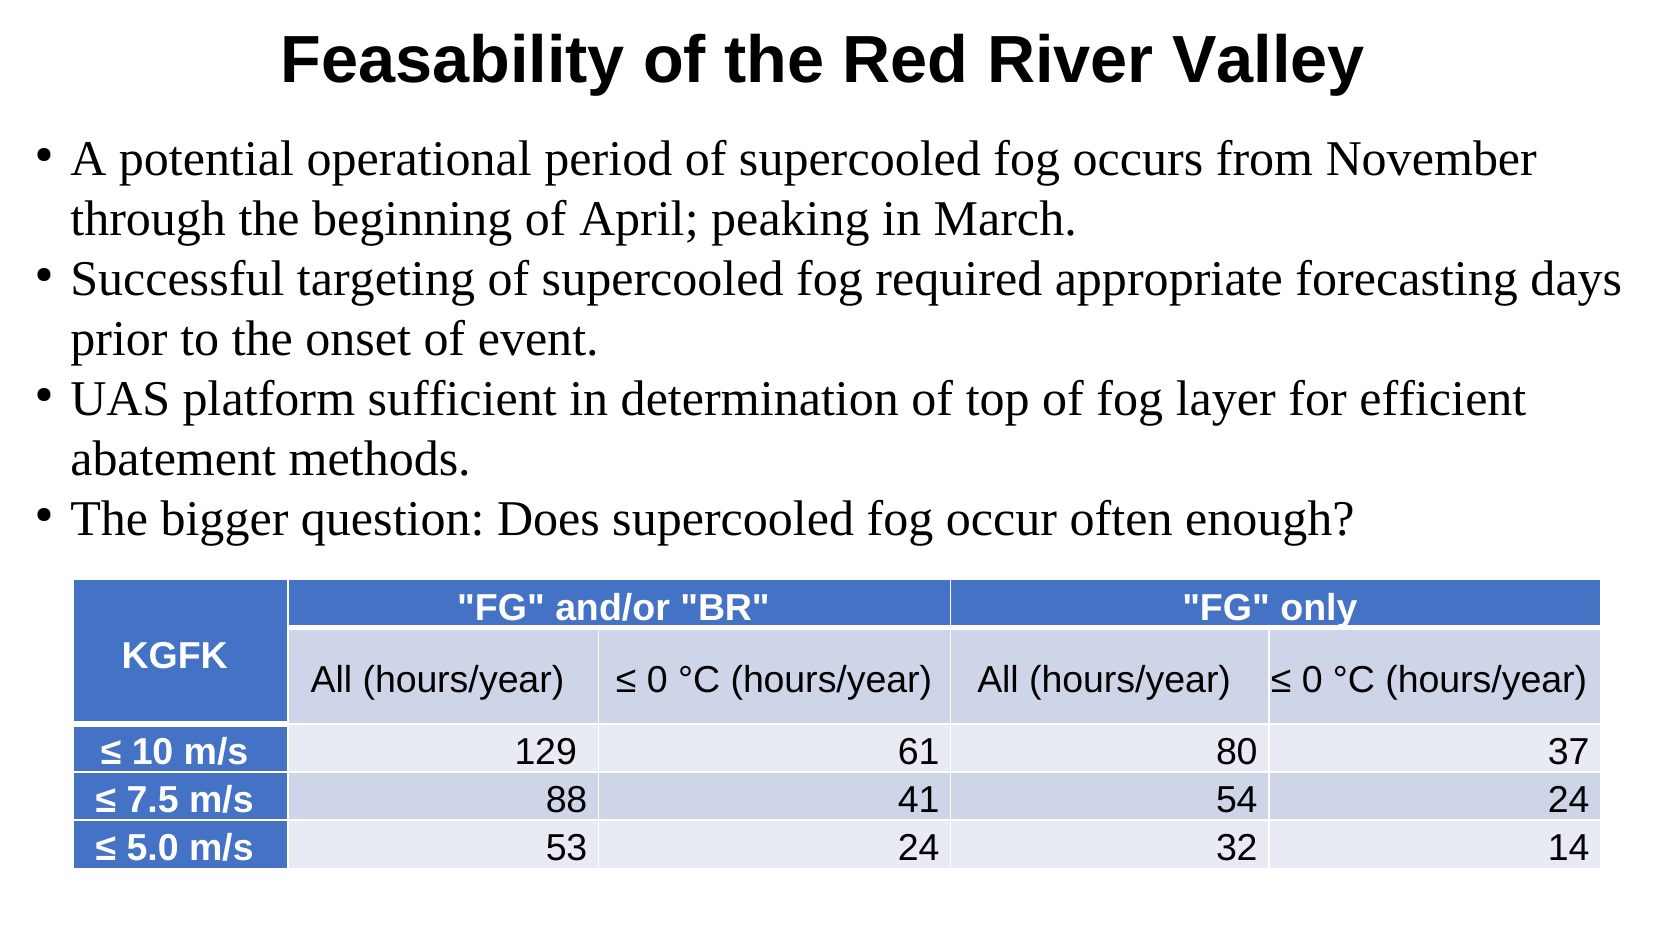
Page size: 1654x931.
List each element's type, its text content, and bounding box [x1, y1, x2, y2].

table_cell 14 [1270, 821, 1600, 868]
table_cell ≤ 7.5 m/s [74, 773, 287, 819]
table_cell 32 [951, 821, 1268, 868]
table_header "FG" only [951, 580, 1600, 625]
table_cell All (hours/year) [289, 630, 598, 723]
table_cell ≤ 10 m/s [74, 727, 287, 771]
table_cell 41 [599, 773, 950, 819]
table_cell 37 [1270, 725, 1600, 771]
table_cell 54 [951, 773, 1268, 819]
table_header KGFK [74, 580, 287, 721]
table_cell ≤ 0 °C (hours/year) [1270, 630, 1600, 723]
table_cell 24 [1270, 773, 1600, 819]
table_cell 80 [951, 725, 1268, 771]
table_cell 129 [289, 725, 598, 771]
table_cell 61 [599, 725, 950, 771]
text_box A potential operational period of supercooled fog occurs from November through the beginning of April; peaking in March. Successful targeting of supercooled fog required appropriate forecasting days prior to the onset of event. UAS platform sufficient in determination of top of fog layer for efficient abatement methods. The bigger question: Does supercooled fog occur often enough? [8, 118, 1651, 554]
table_cell 53 [289, 821, 598, 868]
table_cell All (hours/year) [951, 630, 1268, 723]
title Feasability of the Red River Valley [0, 5, 1651, 107]
table_cell 24 [599, 821, 950, 868]
table_cell ≤ 5.0 m/s [74, 821, 287, 868]
table_cell 88 [289, 773, 598, 819]
table_header "FG" and/or "BR" [289, 580, 950, 625]
table_cell ≤ 0 °C (hours/year) [599, 630, 950, 723]
